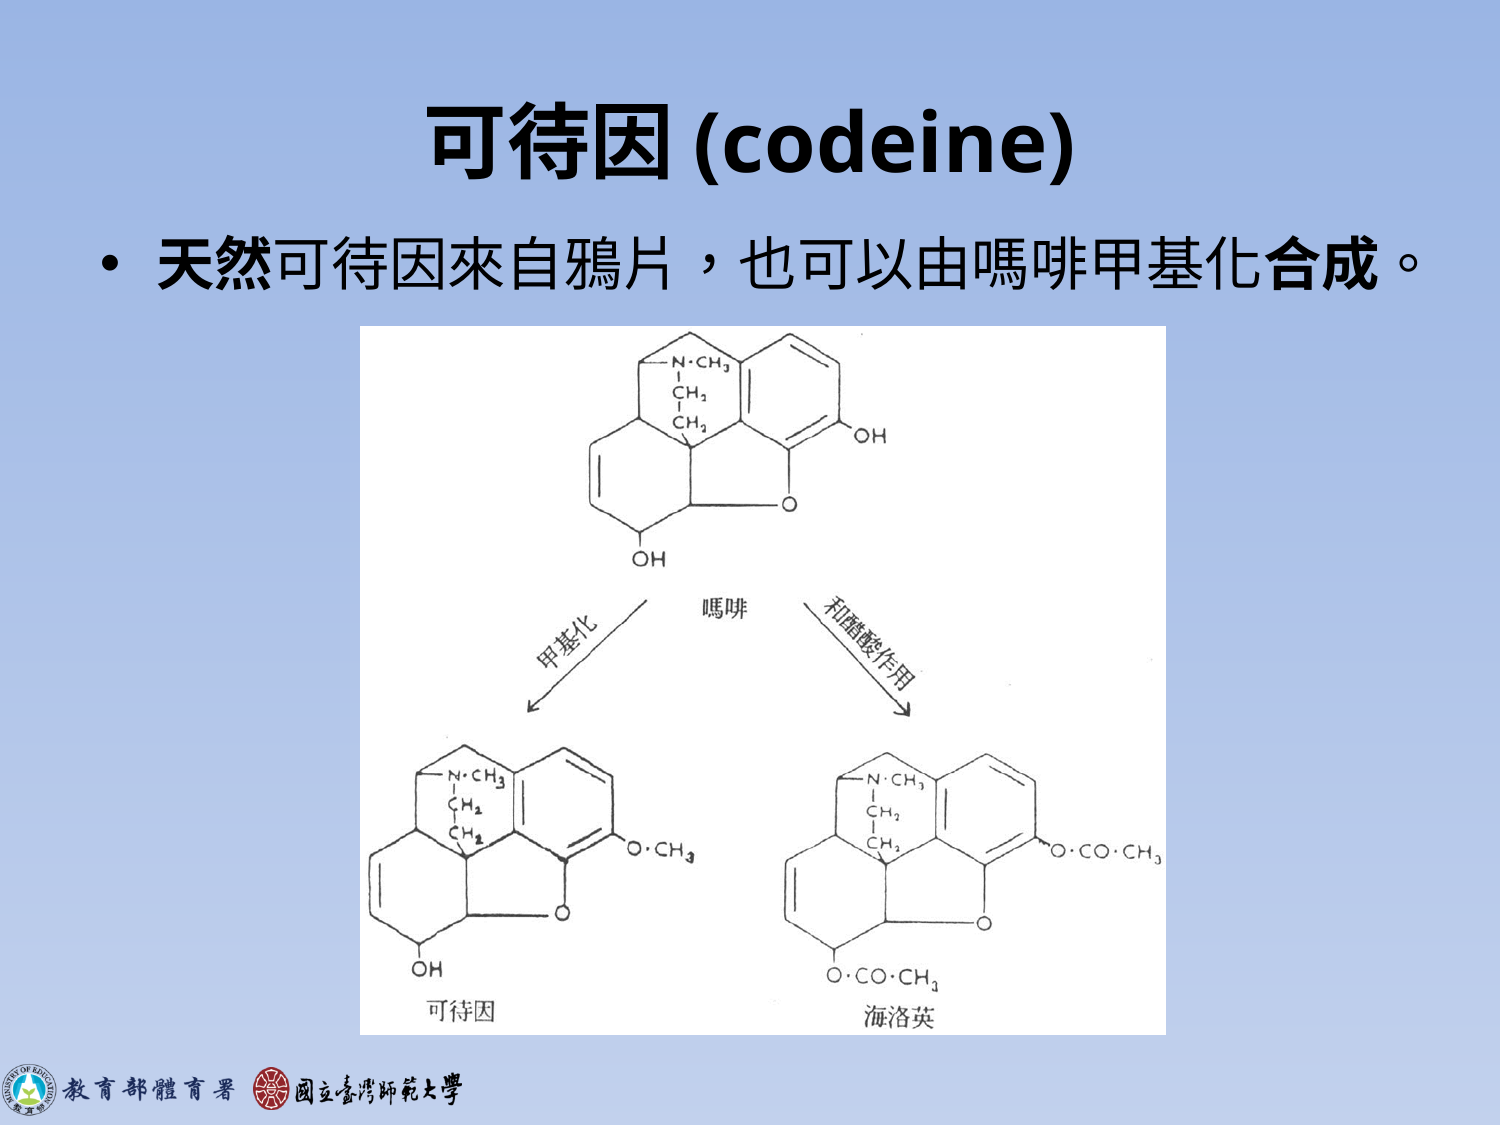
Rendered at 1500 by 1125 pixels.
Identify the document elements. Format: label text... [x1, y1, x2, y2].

list 天然可待因來自鴉片，也可以由嗎啡甲基化合成。 [85, 219, 1436, 468]
title 可待因(codeine) [75, 45, 1426, 233]
picture [360, 326, 1166, 1036]
